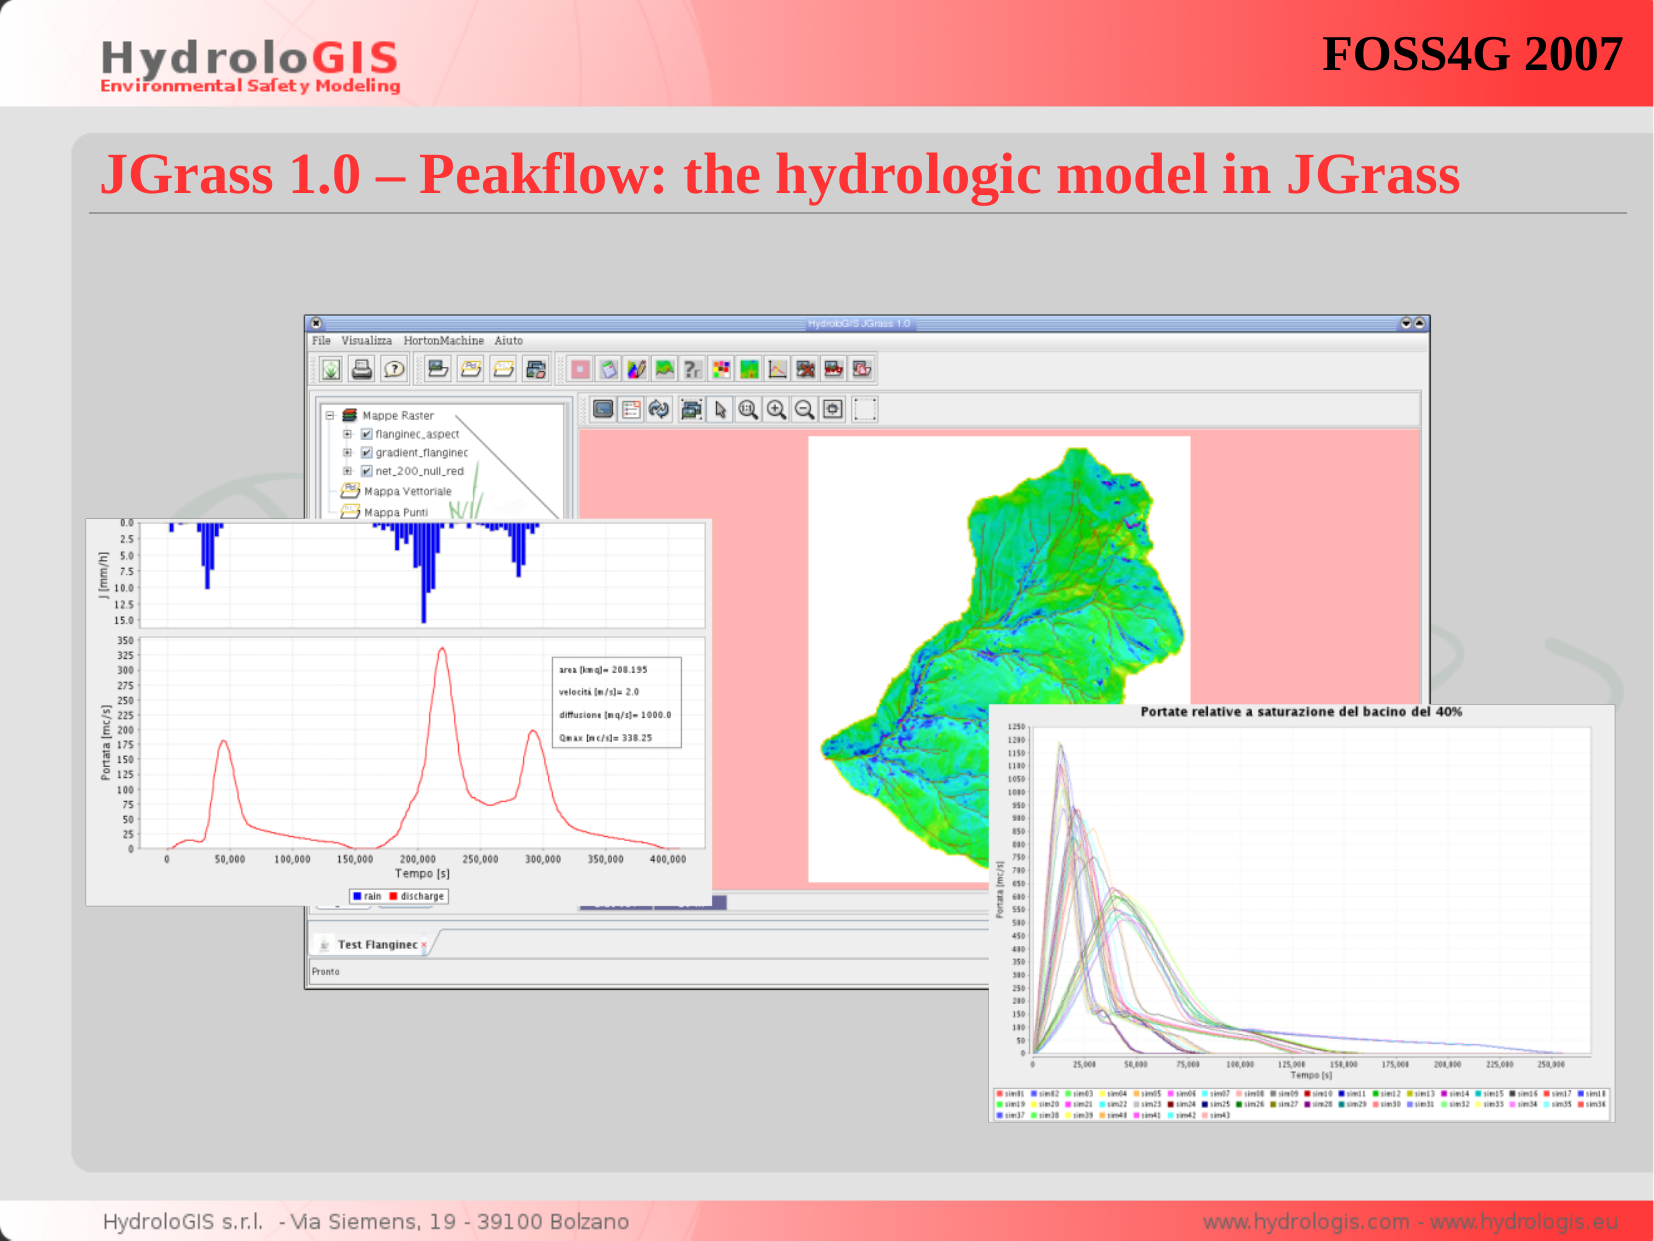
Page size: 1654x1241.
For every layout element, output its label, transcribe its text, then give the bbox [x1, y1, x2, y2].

picture [0, 0, 1654, 1241]
title JGrass 1.0 – Peakflow: the hydrologic model in JGrass [99, 134, 1630, 214]
